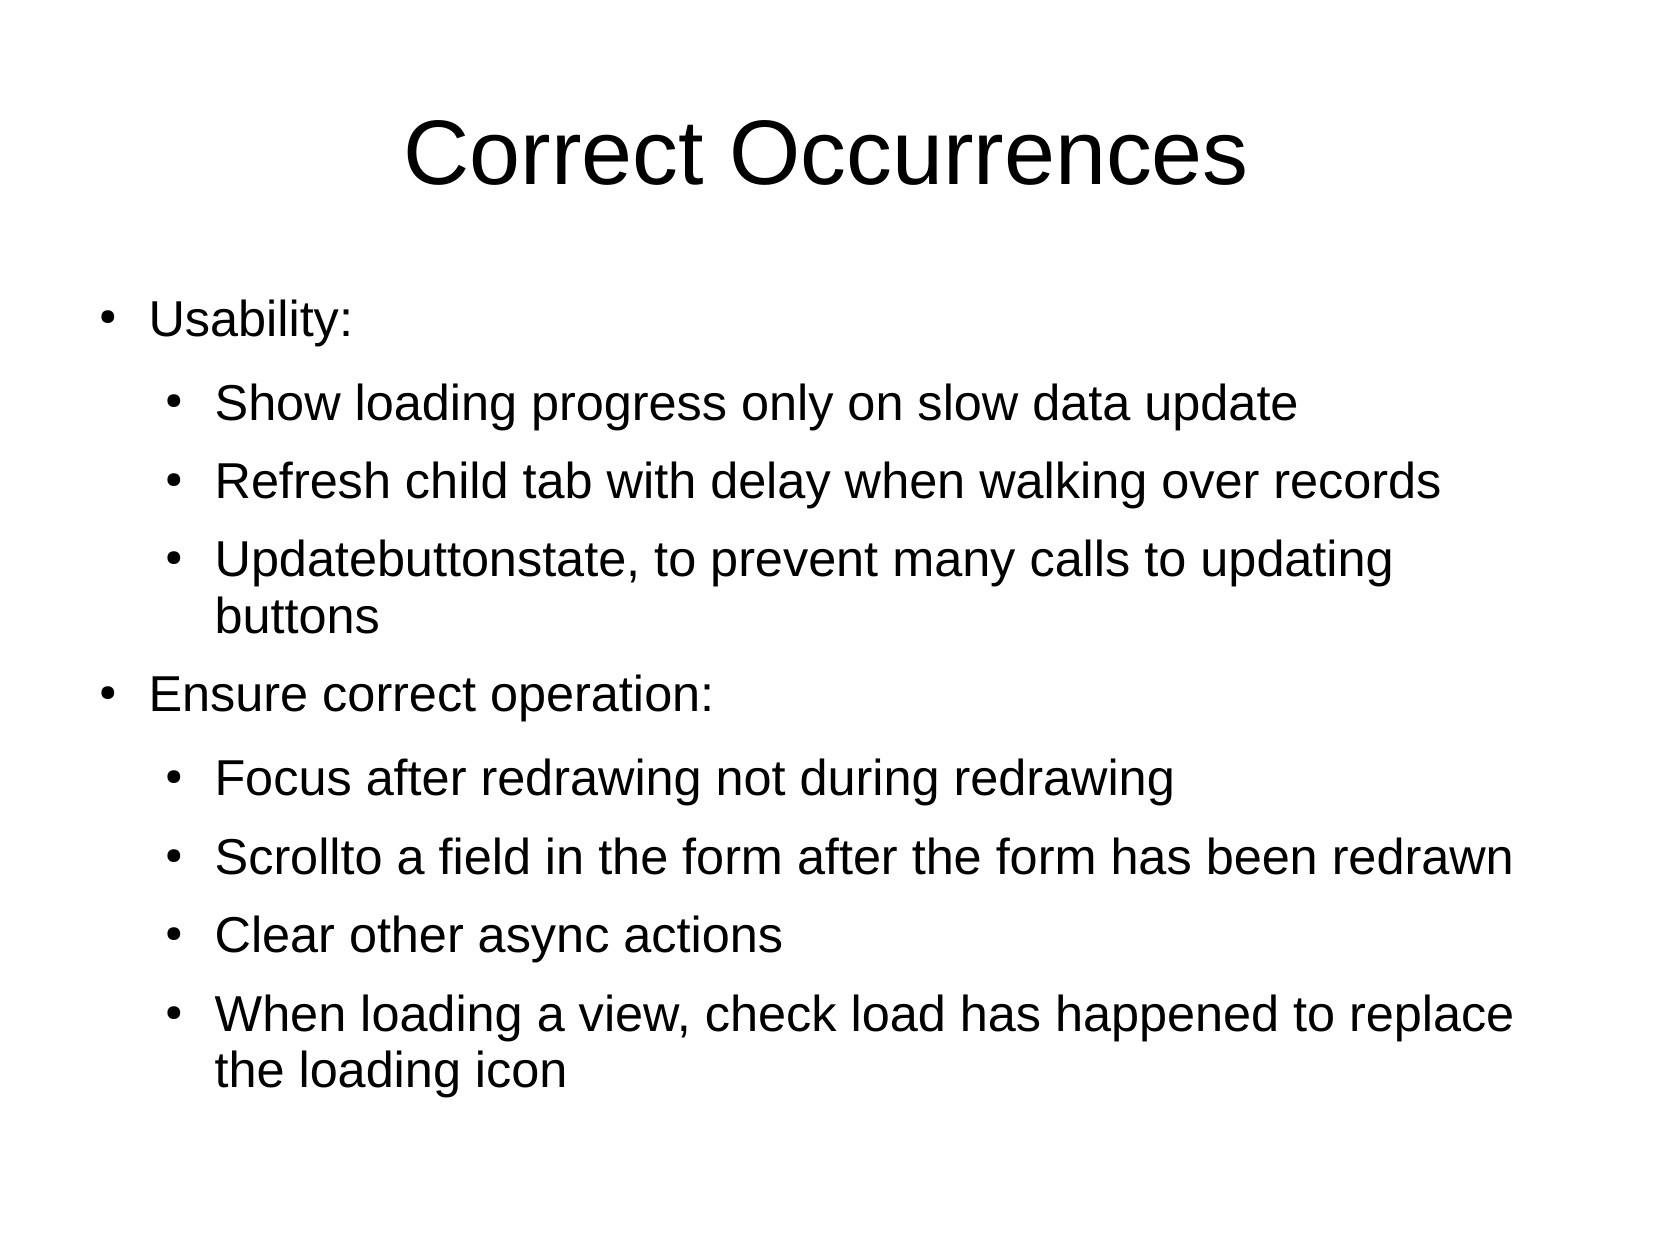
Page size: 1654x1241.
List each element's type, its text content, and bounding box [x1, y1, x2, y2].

list Usability: Show loading progress only on slow data update Refresh child tab with delay when walking over records Updatebuttonstate, to prevent many calls to updating buttons Ensure correct operation: Focus after redrawing not during redrawing Scrollto a field in the form after the form has been redrawn Clear other async actions When loading a view, check load has happened to replace the loading icon [82, 290, 1571, 1109]
title Correct Occurrences [82, 49, 1571, 257]
